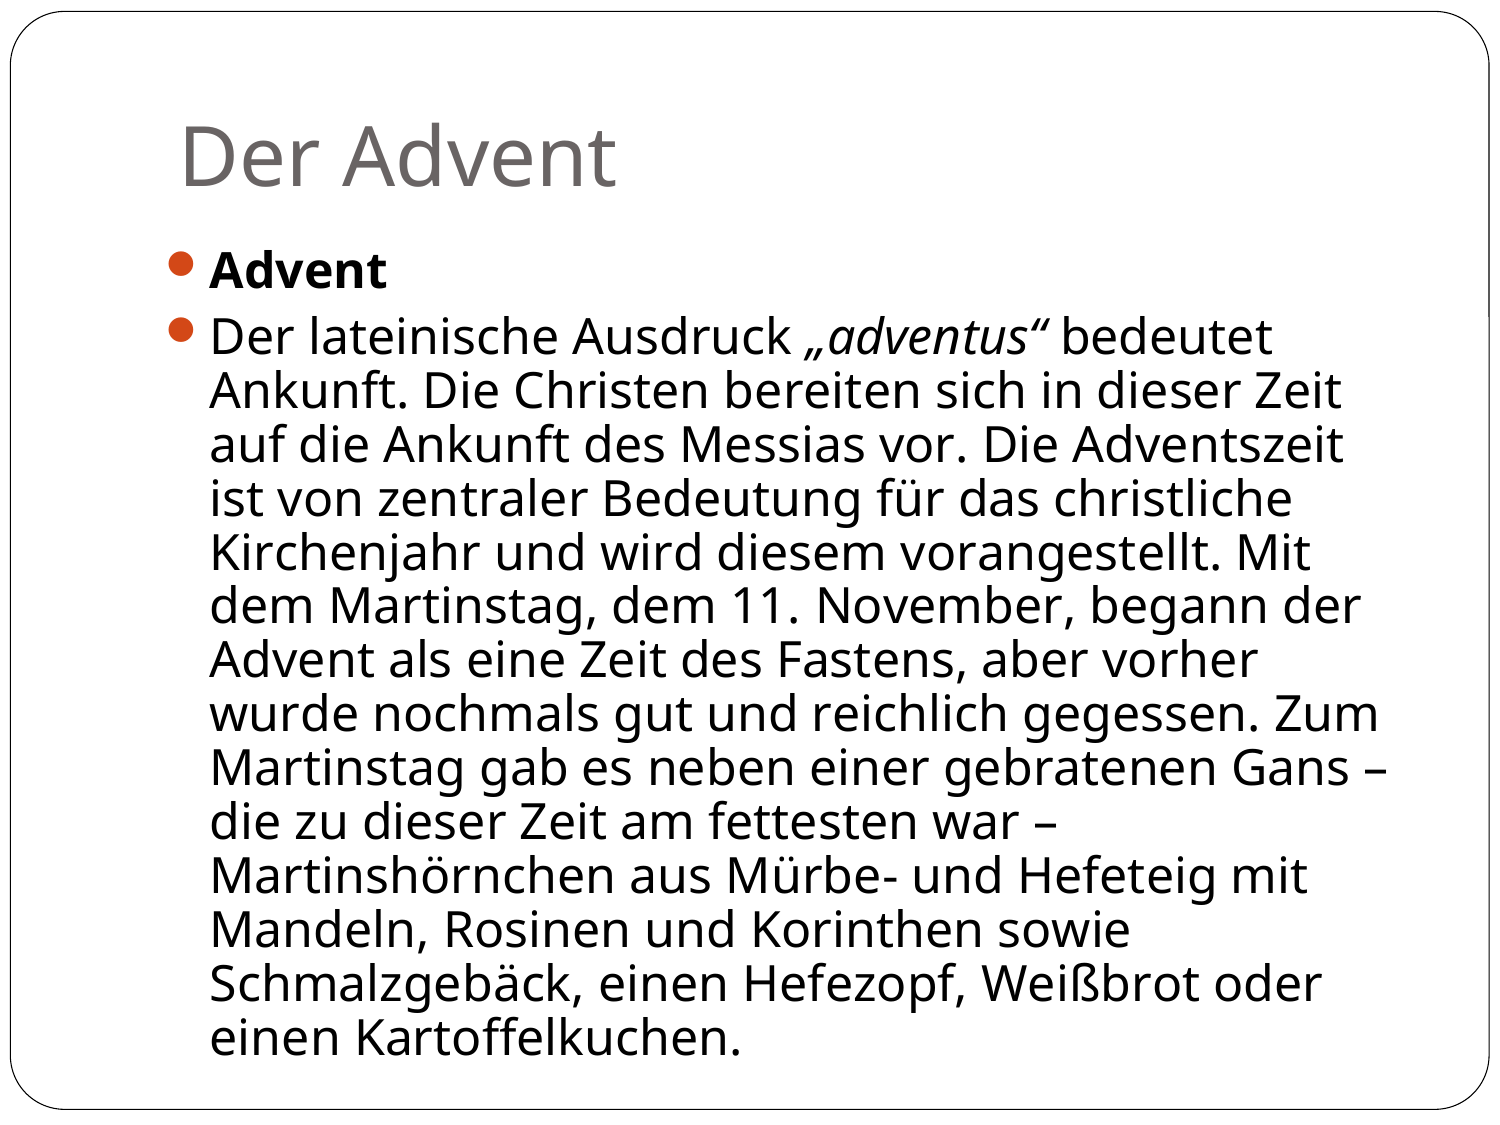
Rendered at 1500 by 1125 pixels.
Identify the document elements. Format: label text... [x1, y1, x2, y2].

list Advent Der lateinische Ausdruck „adventus“ bedeutet Ankunft. Die Christen bereiten sich in dieser Zeit auf die Ankunft des Messias vor. Die Adventszeit ist von zentraler Bedeutung für das christliche Kirchenjahr und wird diesem vorangestellt. Mit dem Martinstag, dem 11. November, begann der Advent als eine Zeit des Fastens, aber vorher wurde nochmals gut und reichlich gegessen. Zum Martinstag gab es neben einer gebratenen Gans – die zu dieser Zeit am fettesten war – Martinshörnchen aus Mürbe- und Hefeteig mit Mandeln, Rosinen und Korinthen sowie Schmalzgebäck, einen Hefezopf, Weißbrot oder einen Kartoffelkuchen. [150, 237, 1426, 988]
title Der Advent [164, 30, 1440, 219]
